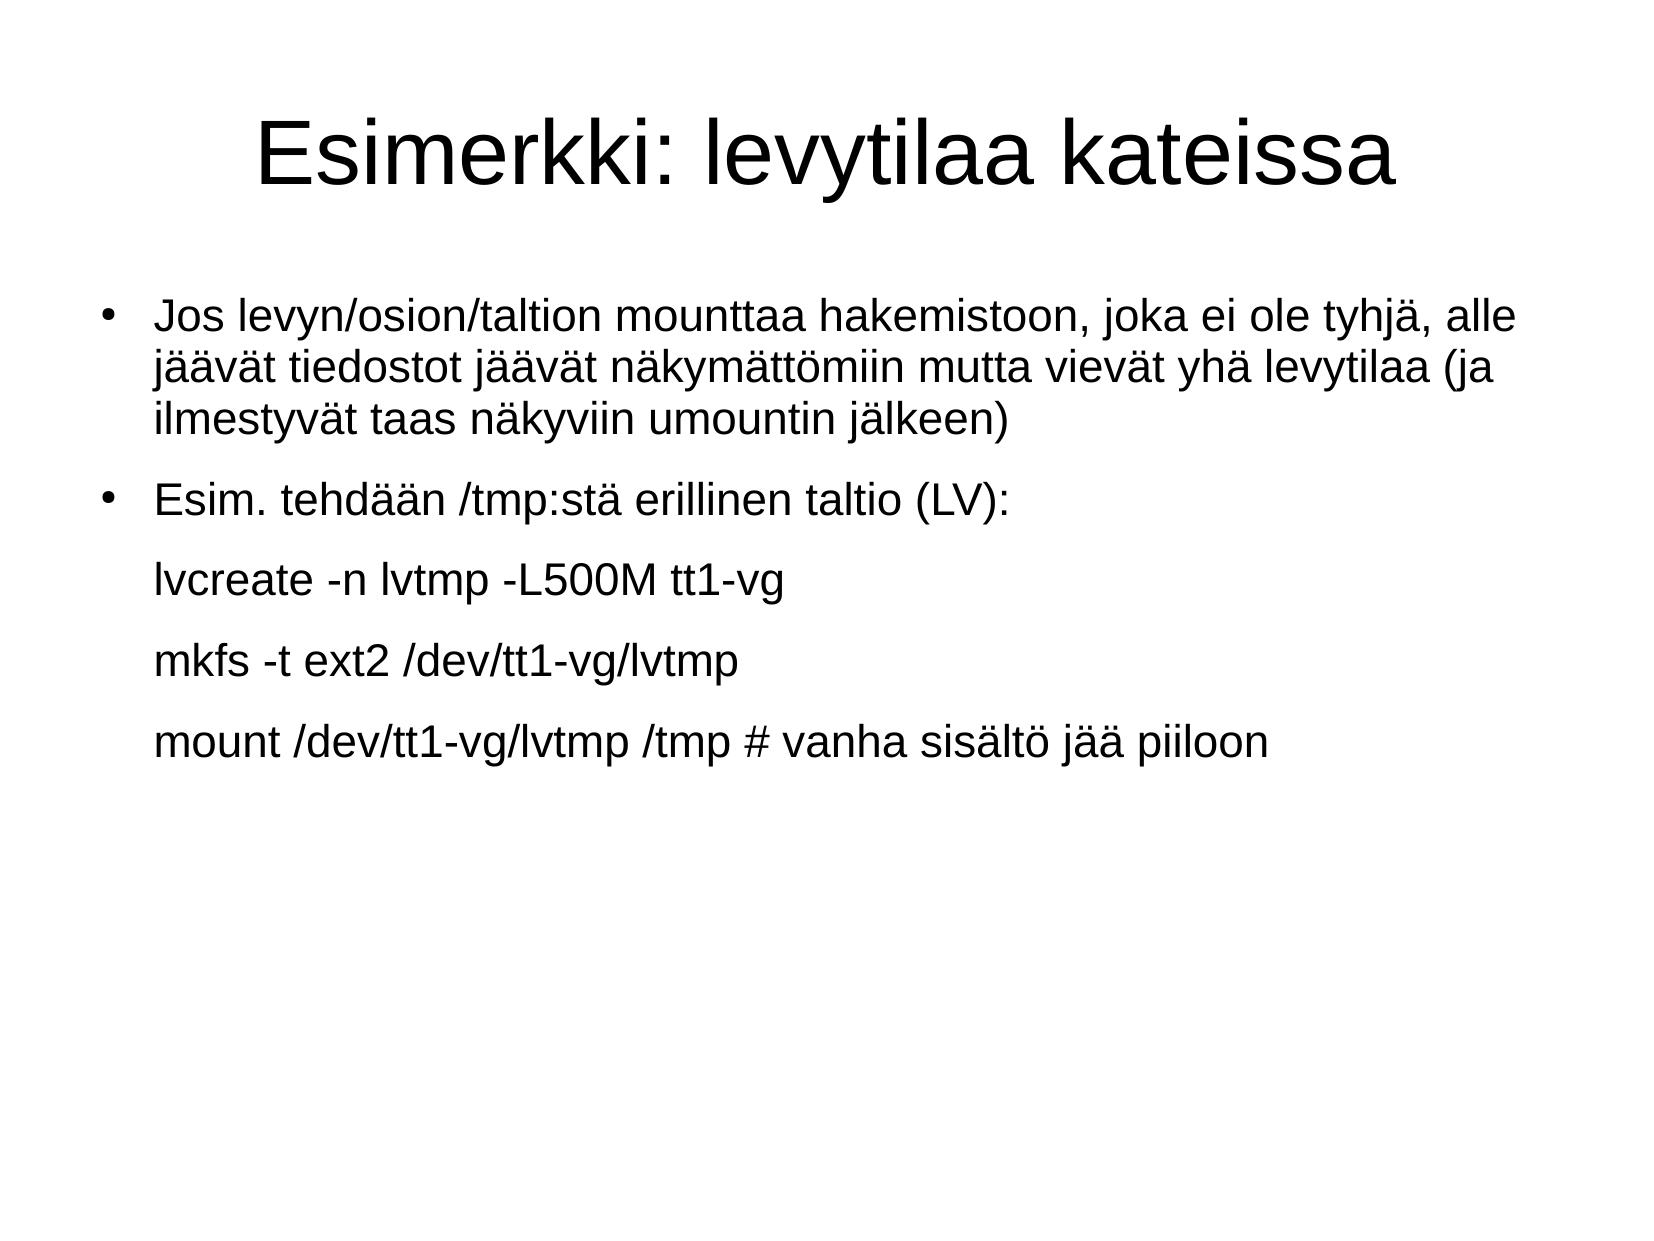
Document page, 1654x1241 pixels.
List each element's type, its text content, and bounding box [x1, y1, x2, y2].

title Esimerkki: levytilaa kateissa [82, 49, 1571, 257]
list Jos levyn/osion/taltion mounttaa hakemistoon, joka ei ole tyhjä, alle jäävät tiedostot jäävät näkymättömiin mutta vievät yhä levytilaa (ja ilmestyvät taas näkyviin umountin jälkeen) Esim. tehdään /tmp:stä erillinen taltio (LV): lvcreate -n lvtmp -L500M tt1-vg mkfs -t ext2 /dev/tt1-vg/lvtmp mount /dev/tt1-vg/lvtmp /tmp # vanha sisältö jää piiloon [82, 290, 1571, 1010]
